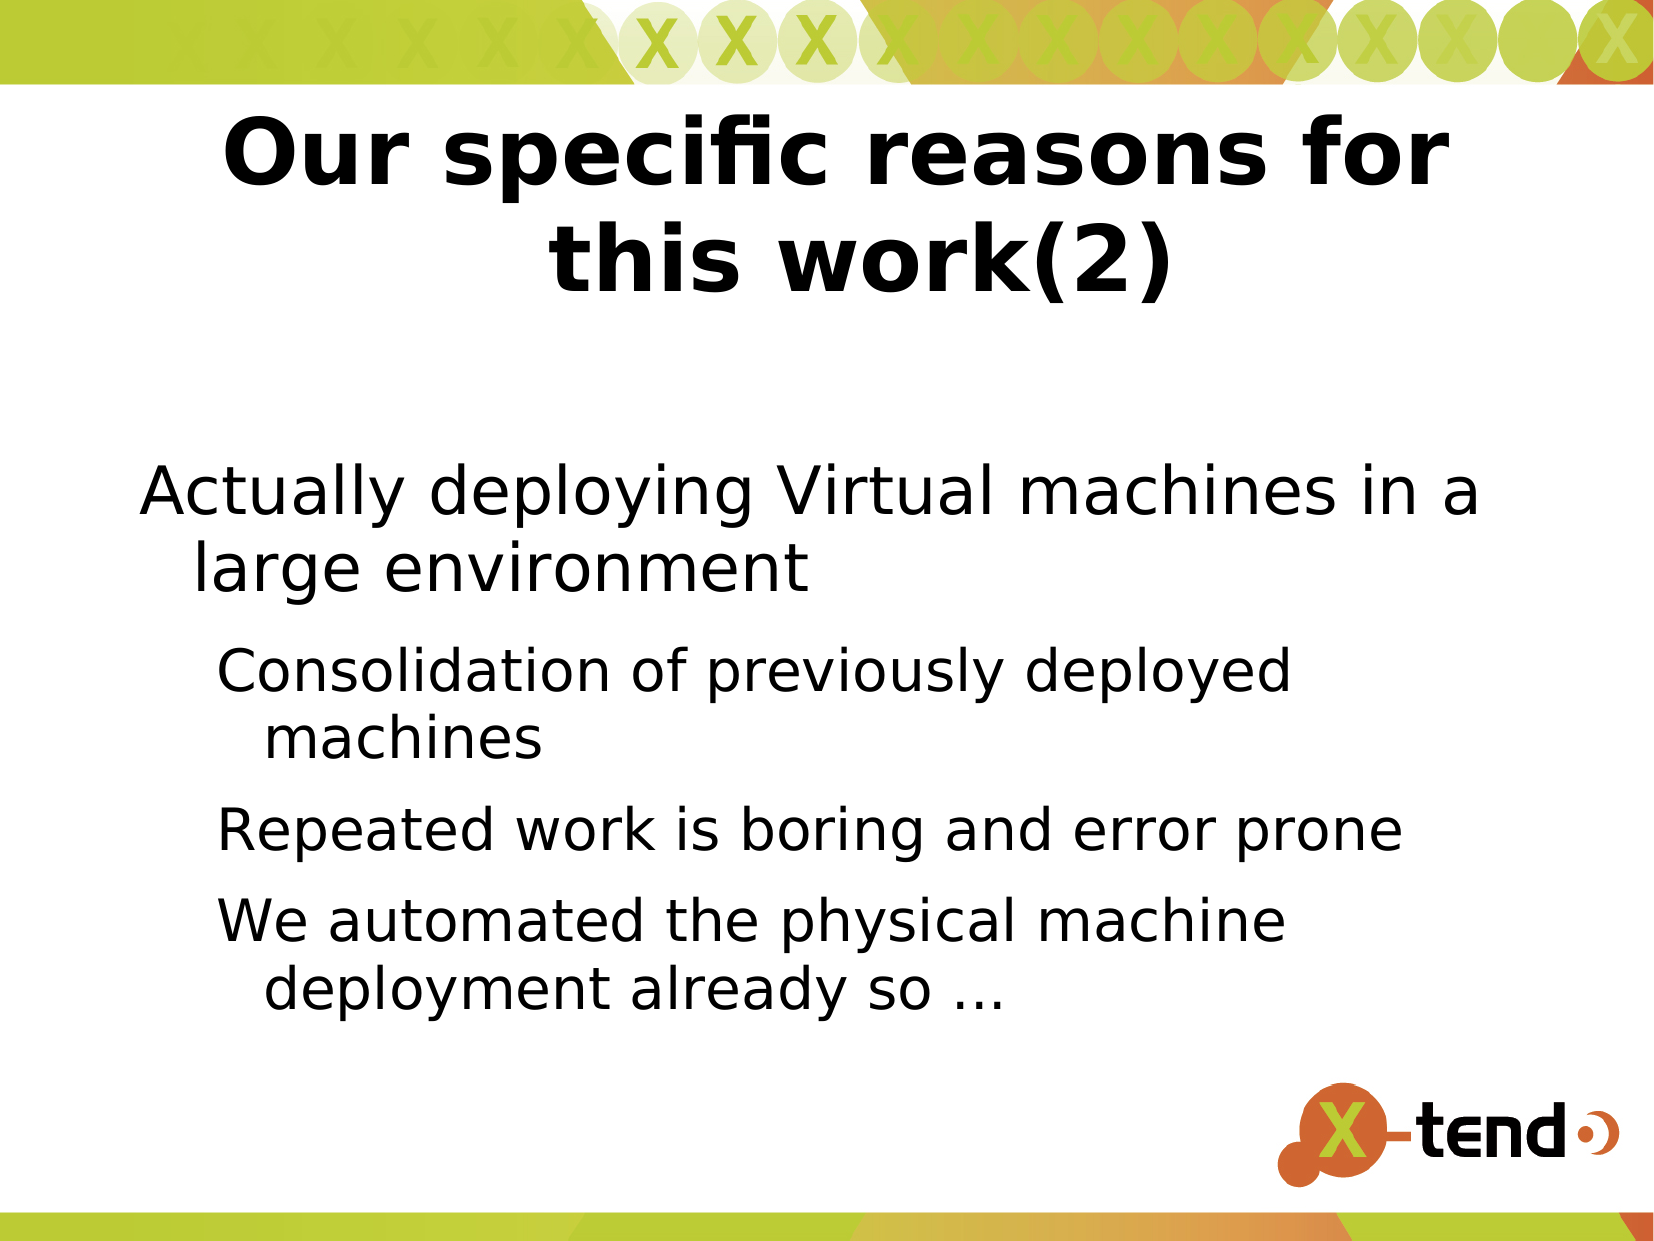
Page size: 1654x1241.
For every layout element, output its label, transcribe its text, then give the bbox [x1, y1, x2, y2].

title Our specific reasons for this work(2) [121, 99, 1534, 314]
picture [0, 0, 1654, 1241]
list Actually deploying Virtual machines in a large environment Consolidation of previously deployed machines Repeated work is boring and error prone We automated the physical machine deployment already so ... [121, 344, 1534, 1127]
